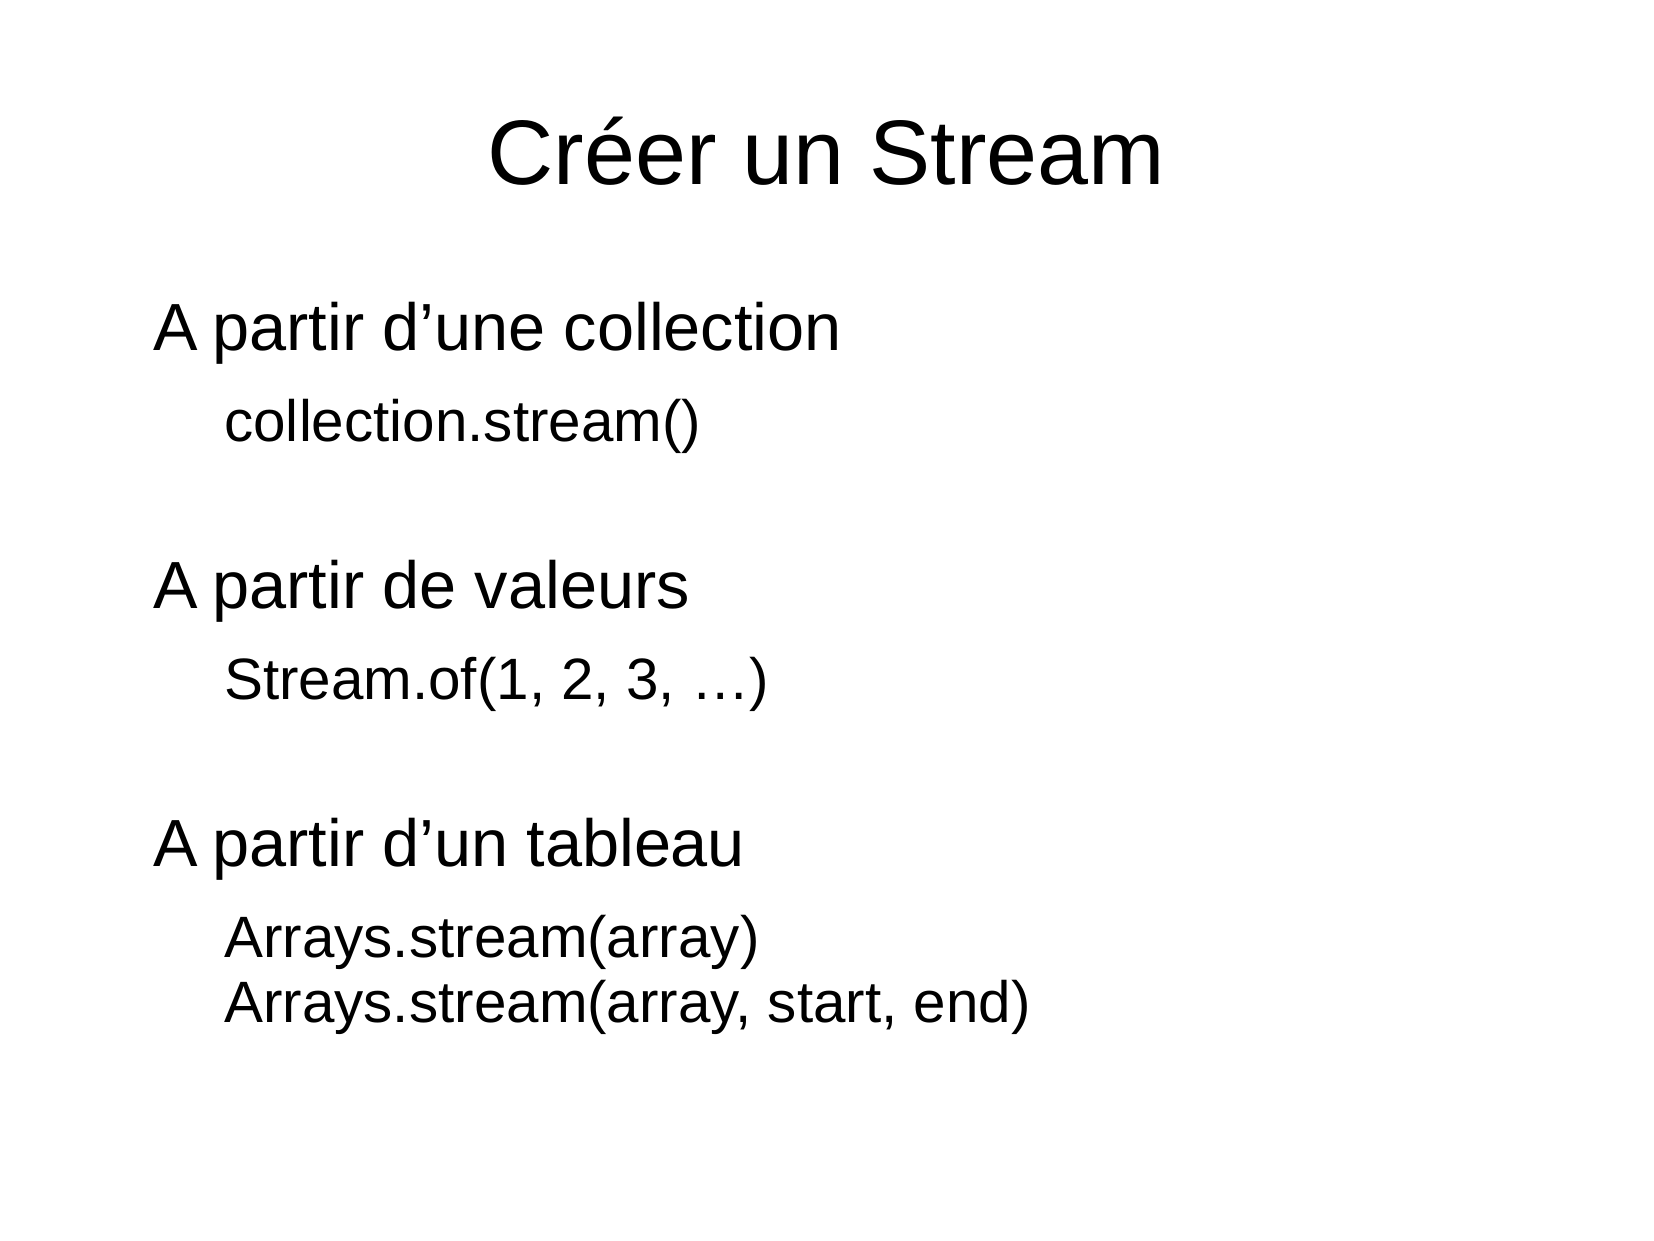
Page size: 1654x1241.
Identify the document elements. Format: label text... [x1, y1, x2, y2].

title Créer un Stream [82, 49, 1571, 257]
list A partir d’une collection collection.stream() A partir de valeurs Stream.of(1, 2, 3, …) A partir d’un tableau Arrays.stream(array) Arrays.stream(array, start, end) [82, 290, 1571, 1096]
